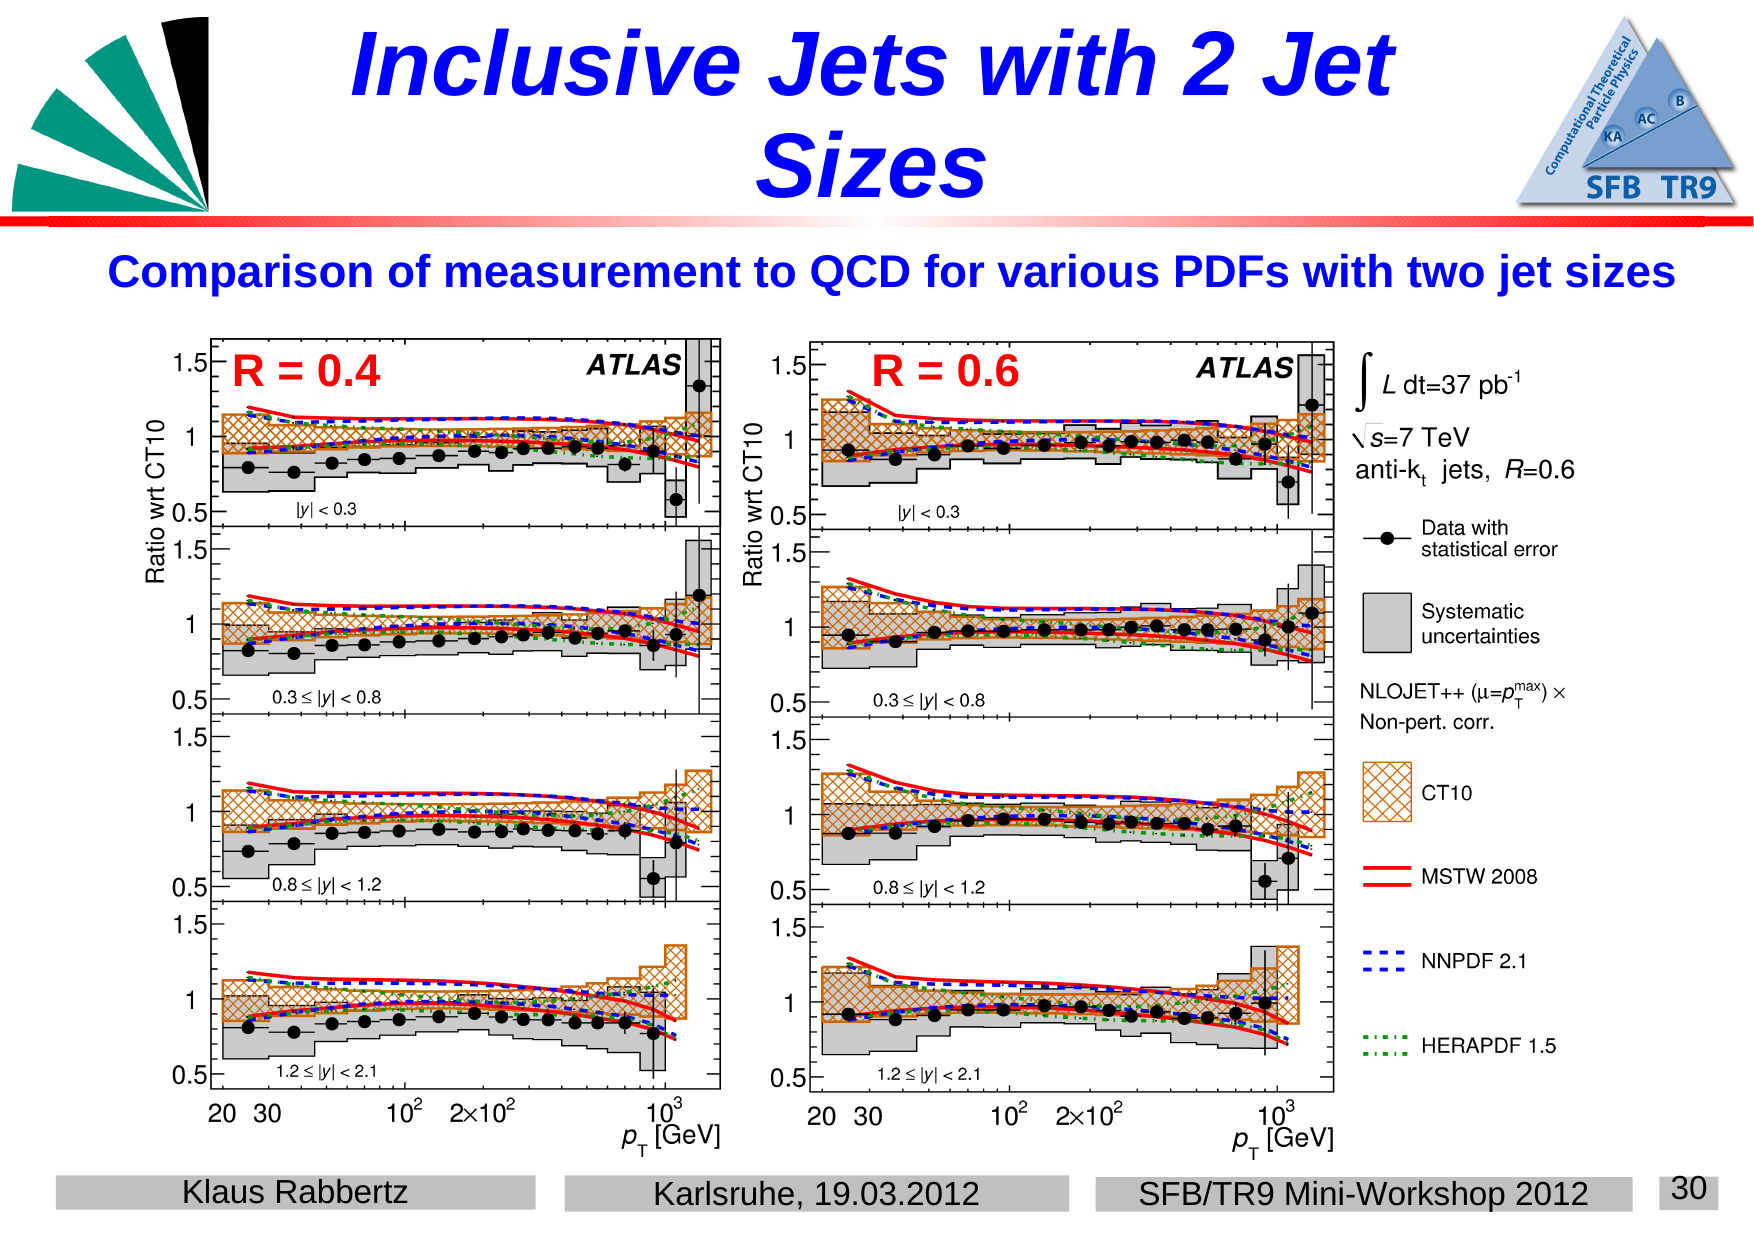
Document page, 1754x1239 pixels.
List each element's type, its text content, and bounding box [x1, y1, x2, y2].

picture [12, 17, 209, 214]
text_box Comparison of measurement to QCD for various PDFs with two jet sizes [95, 240, 1690, 304]
picture [141, 326, 1580, 1167]
text_box R = 0.4 [220, 339, 393, 403]
picture [1525, 11, 1743, 213]
title Inclusive Jets with 2 Jet Sizes [220, 11, 1525, 218]
text_box R = 0.6 [859, 339, 1033, 403]
